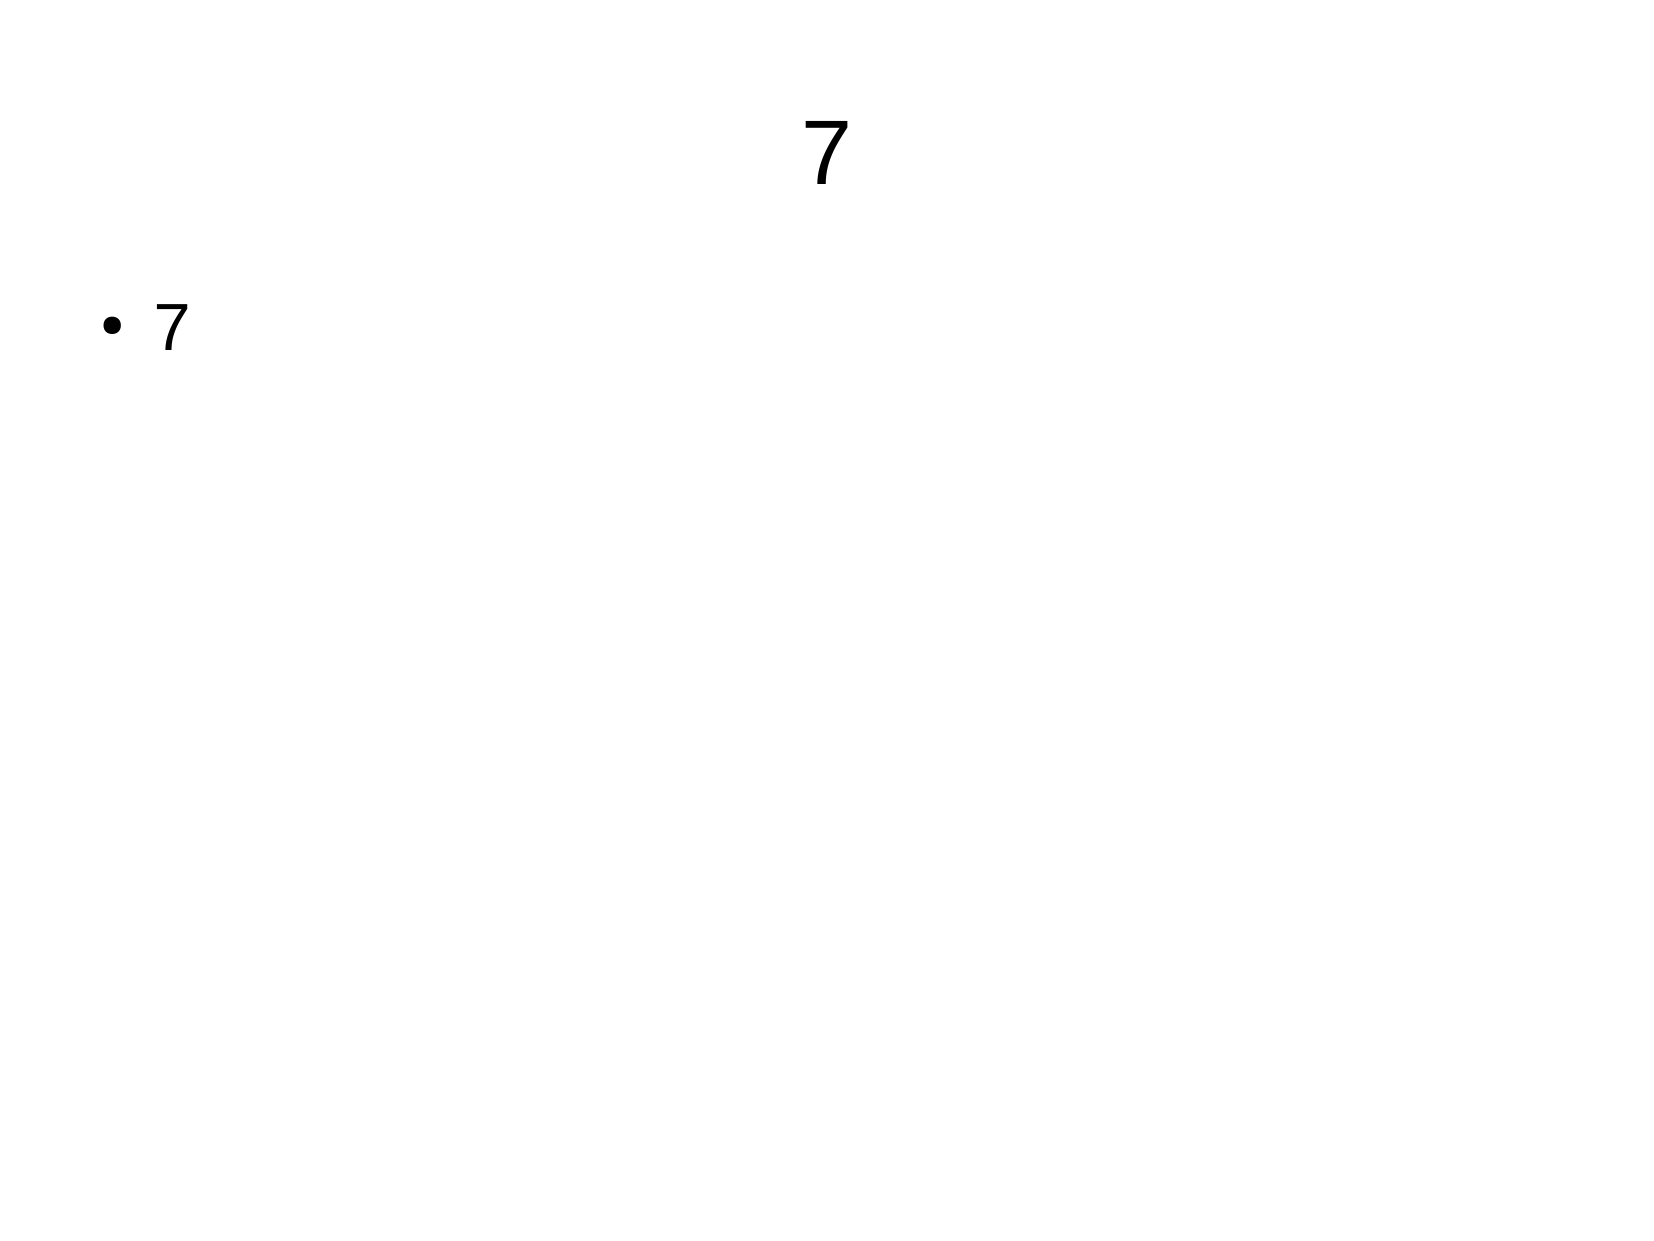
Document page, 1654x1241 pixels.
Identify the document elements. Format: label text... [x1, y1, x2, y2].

title <number> [82, 49, 1571, 257]
list <number> [82, 290, 1571, 1109]
